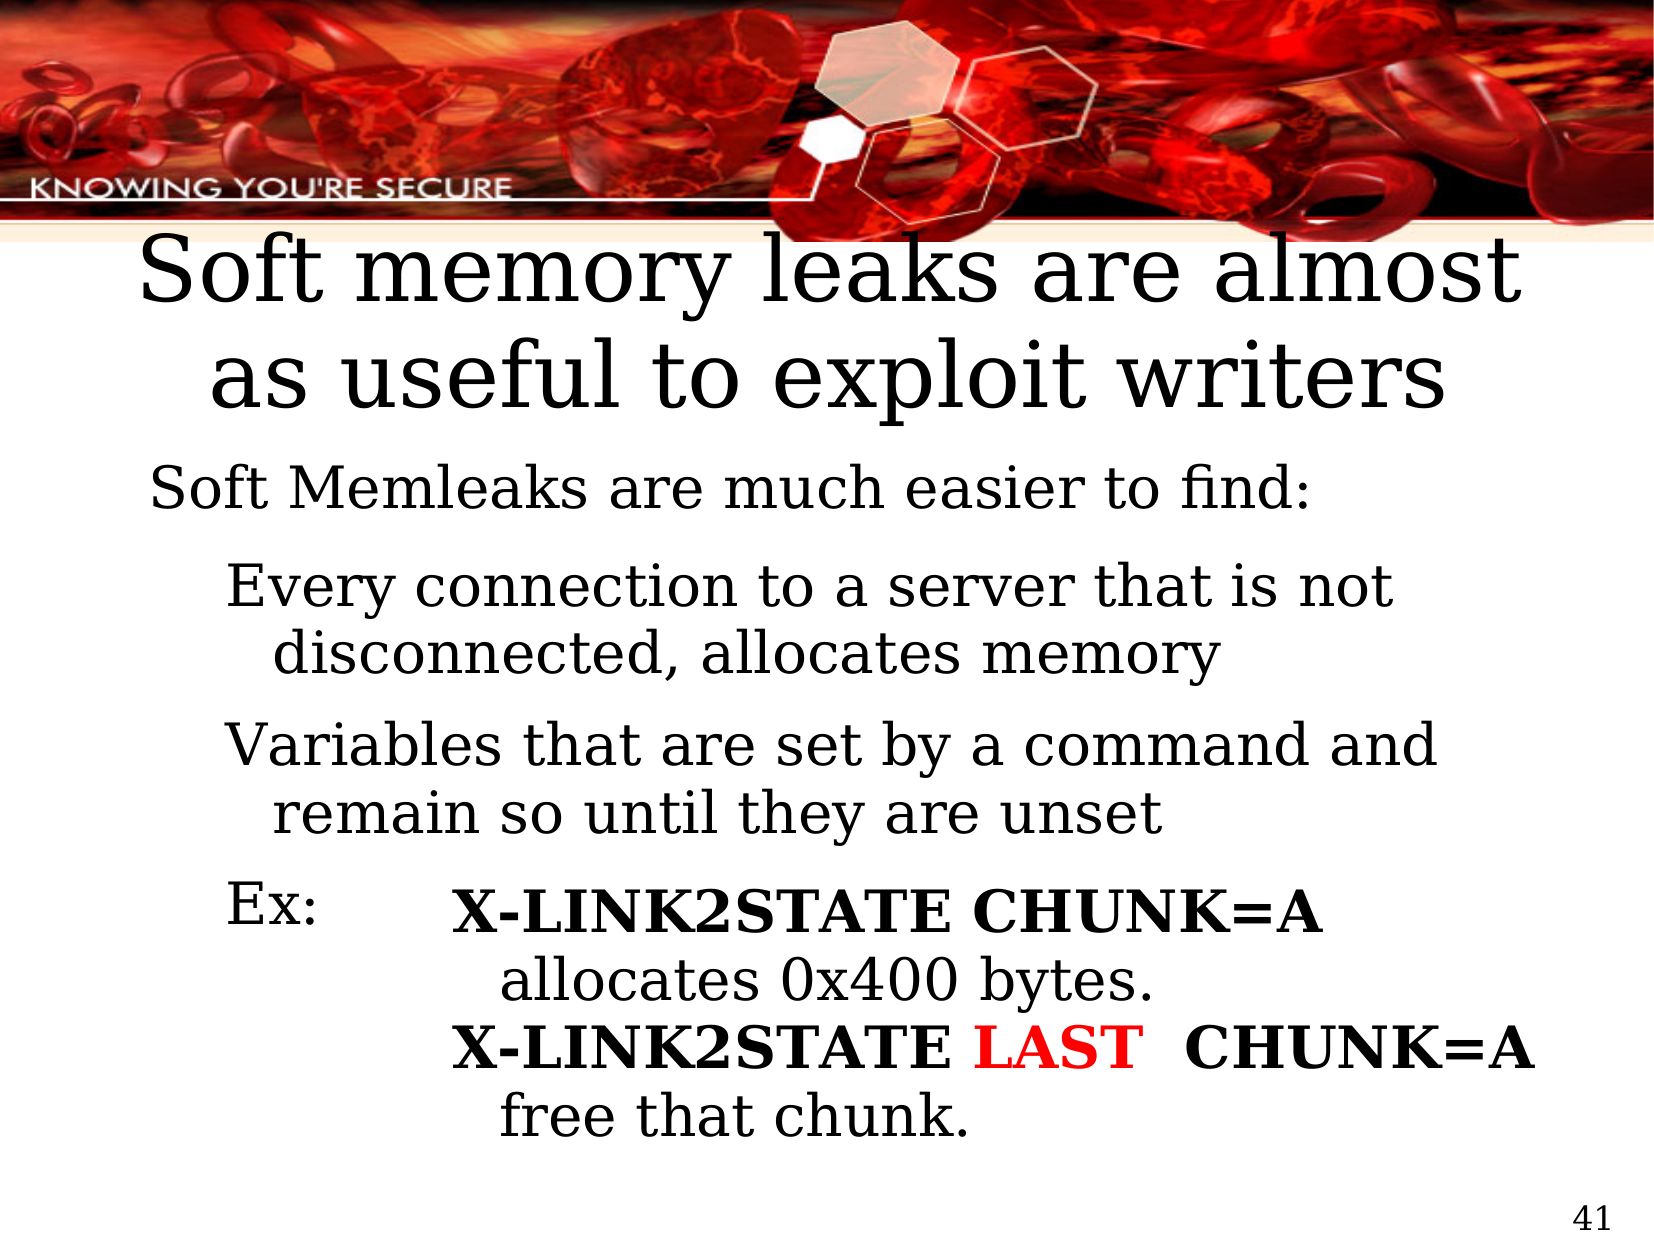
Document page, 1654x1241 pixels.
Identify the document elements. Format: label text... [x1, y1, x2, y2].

title Soft memory leaks are almost as useful to exploit writers [123, 215, 1536, 430]
text_box X-LINK2STATE CHUNK=A allocates 0x400 bytes. X-LINK2STATE LAST CHUNK=A free that chunk. [357, 877, 1557, 1151]
list Soft Memleaks are much easier to find: Every connection to a server that is not disconnected, allocates memory Variables that are set by a command and remain so until they are unset Ex: [131, 454, 1544, 1189]
picture [0, 0, 1654, 242]
